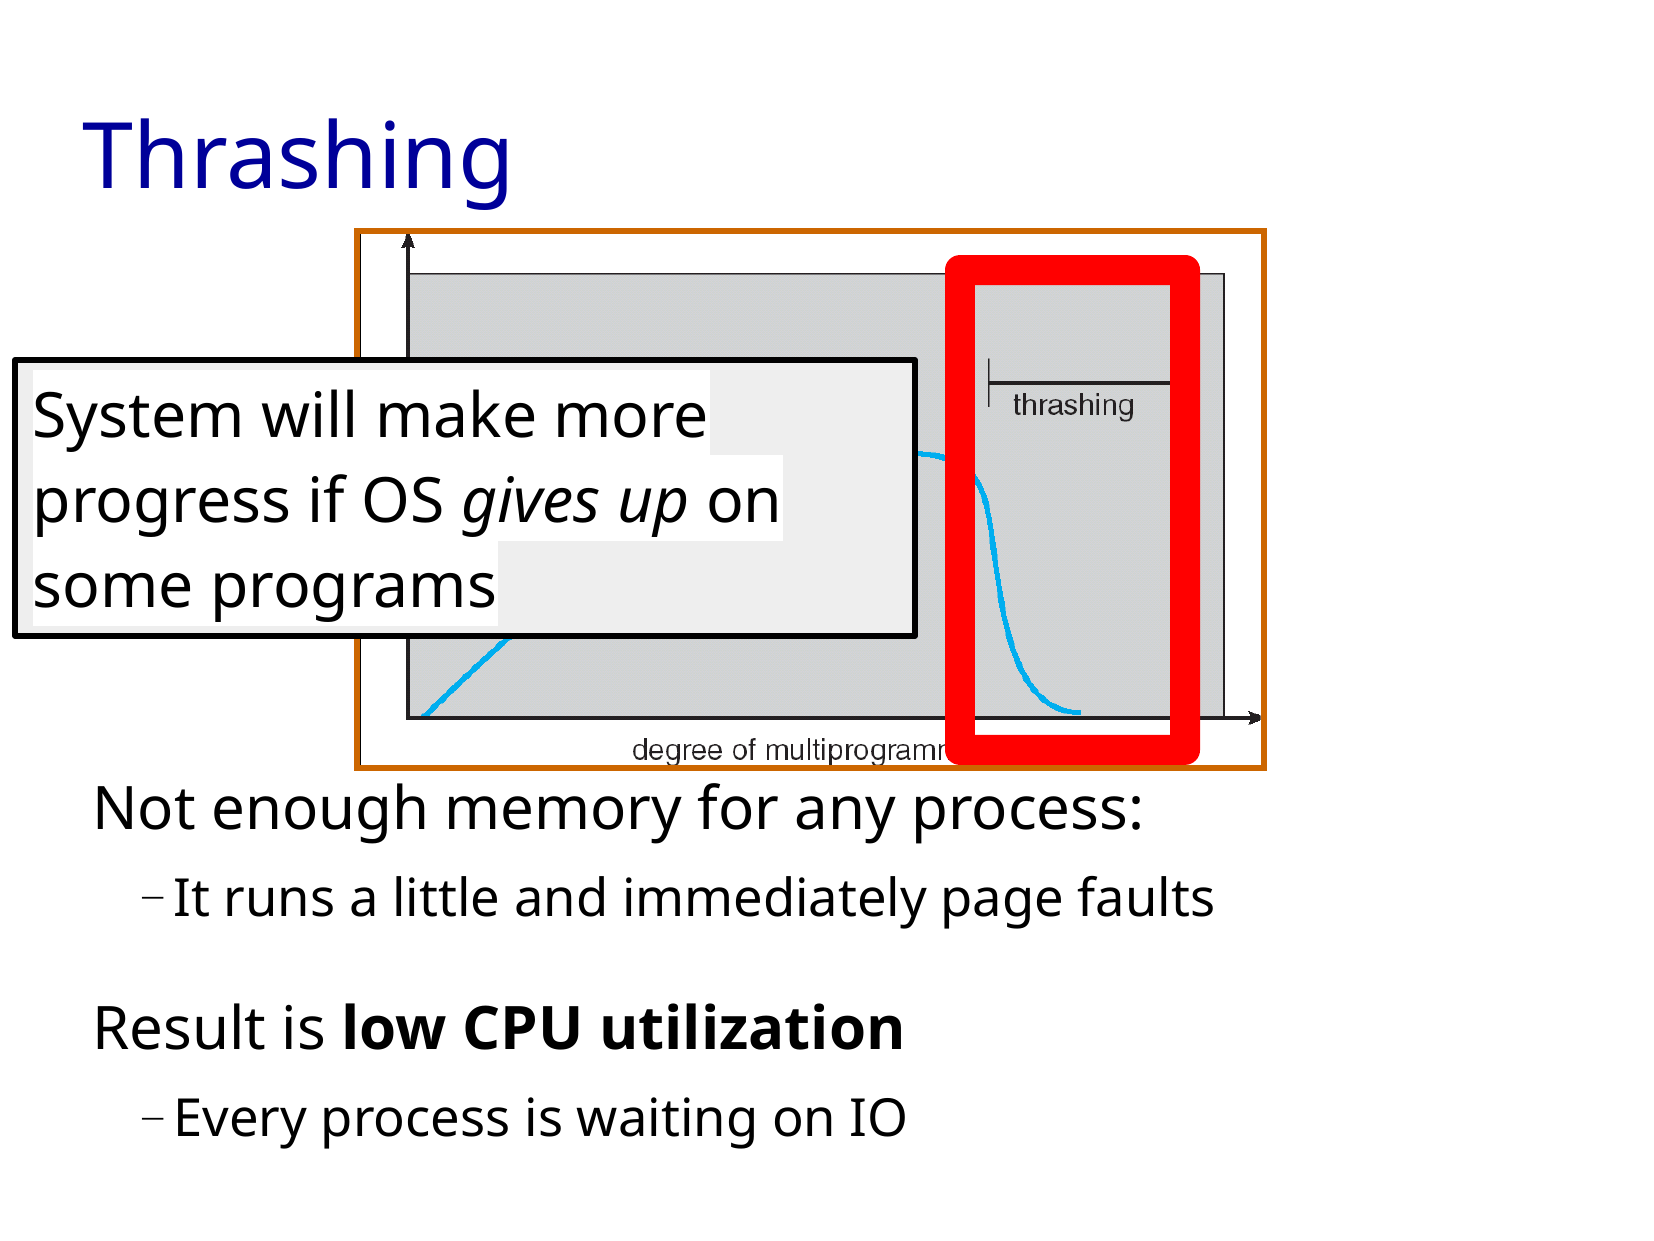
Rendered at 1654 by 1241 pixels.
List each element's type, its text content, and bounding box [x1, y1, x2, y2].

list Not enough memory for any process: It runs a little and immediately page faults Result is low CPU utilization Every process is waiting on IO [60, 765, 1571, 1156]
picture [975, 286, 1170, 734]
picture [360, 233, 1261, 766]
text_box System will make more progress if OS gives up on some programs [15, 360, 916, 588]
title Thrashing [82, 49, 1571, 257]
